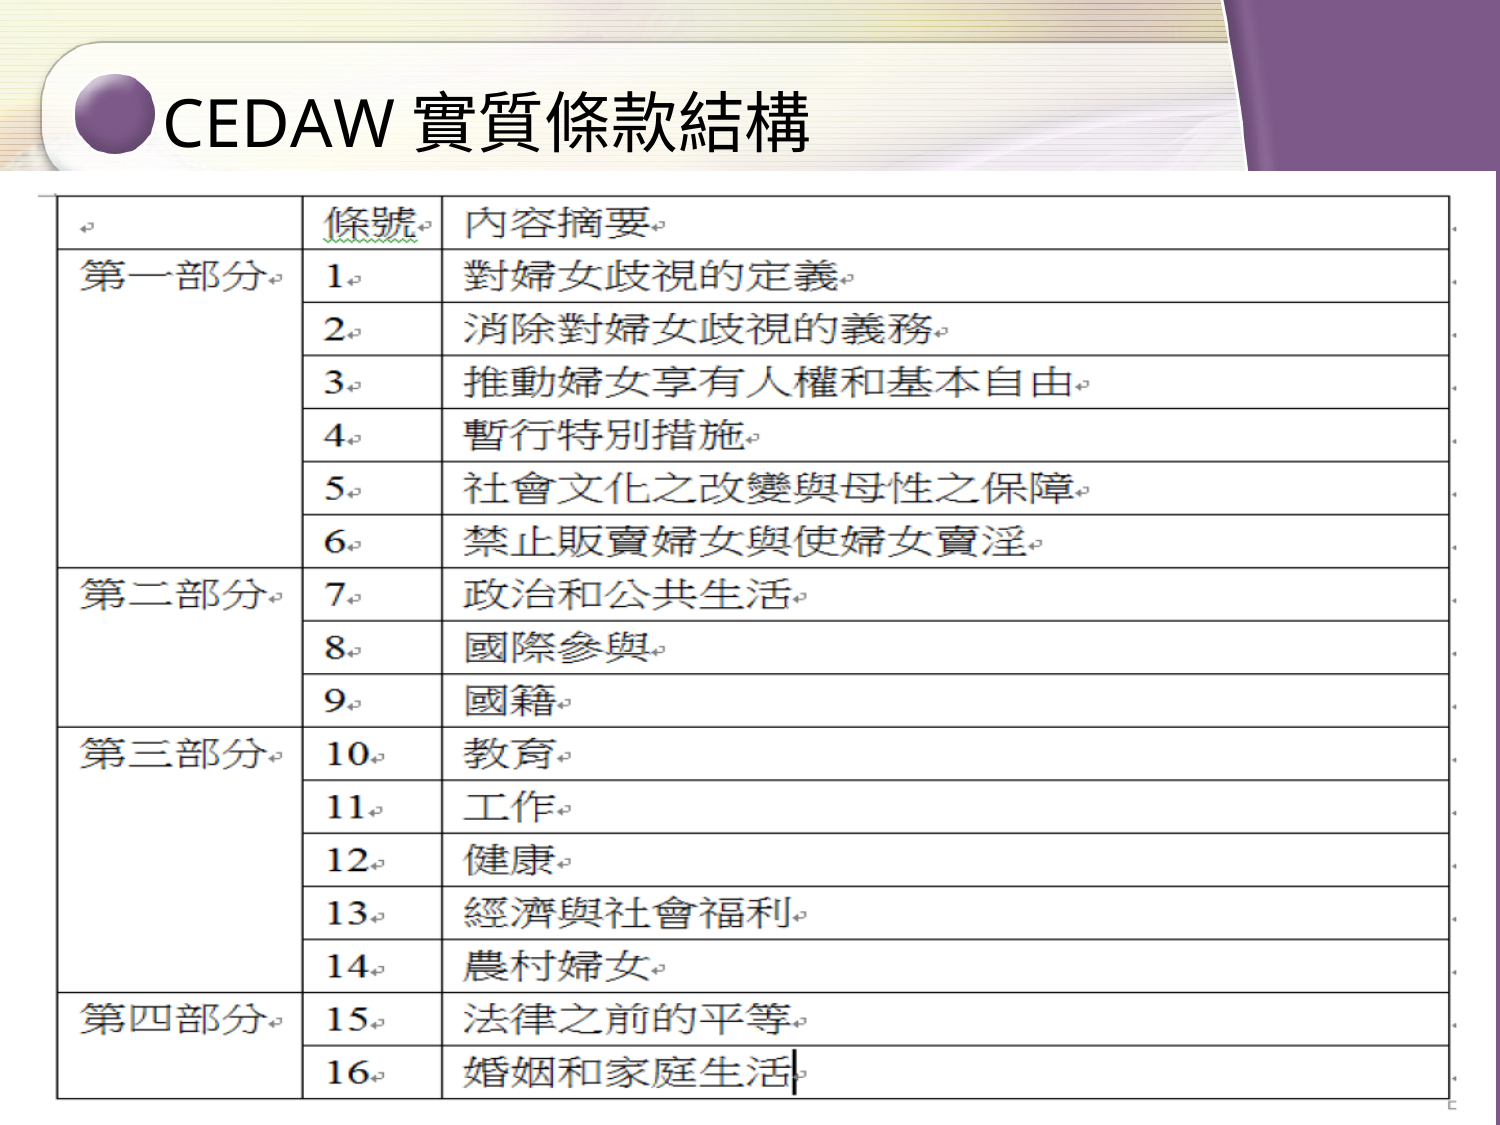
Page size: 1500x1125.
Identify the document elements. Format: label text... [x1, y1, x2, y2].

picture [0, 171, 1496, 1125]
title CEDAW實質條款結構 [147, 54, 1423, 171]
